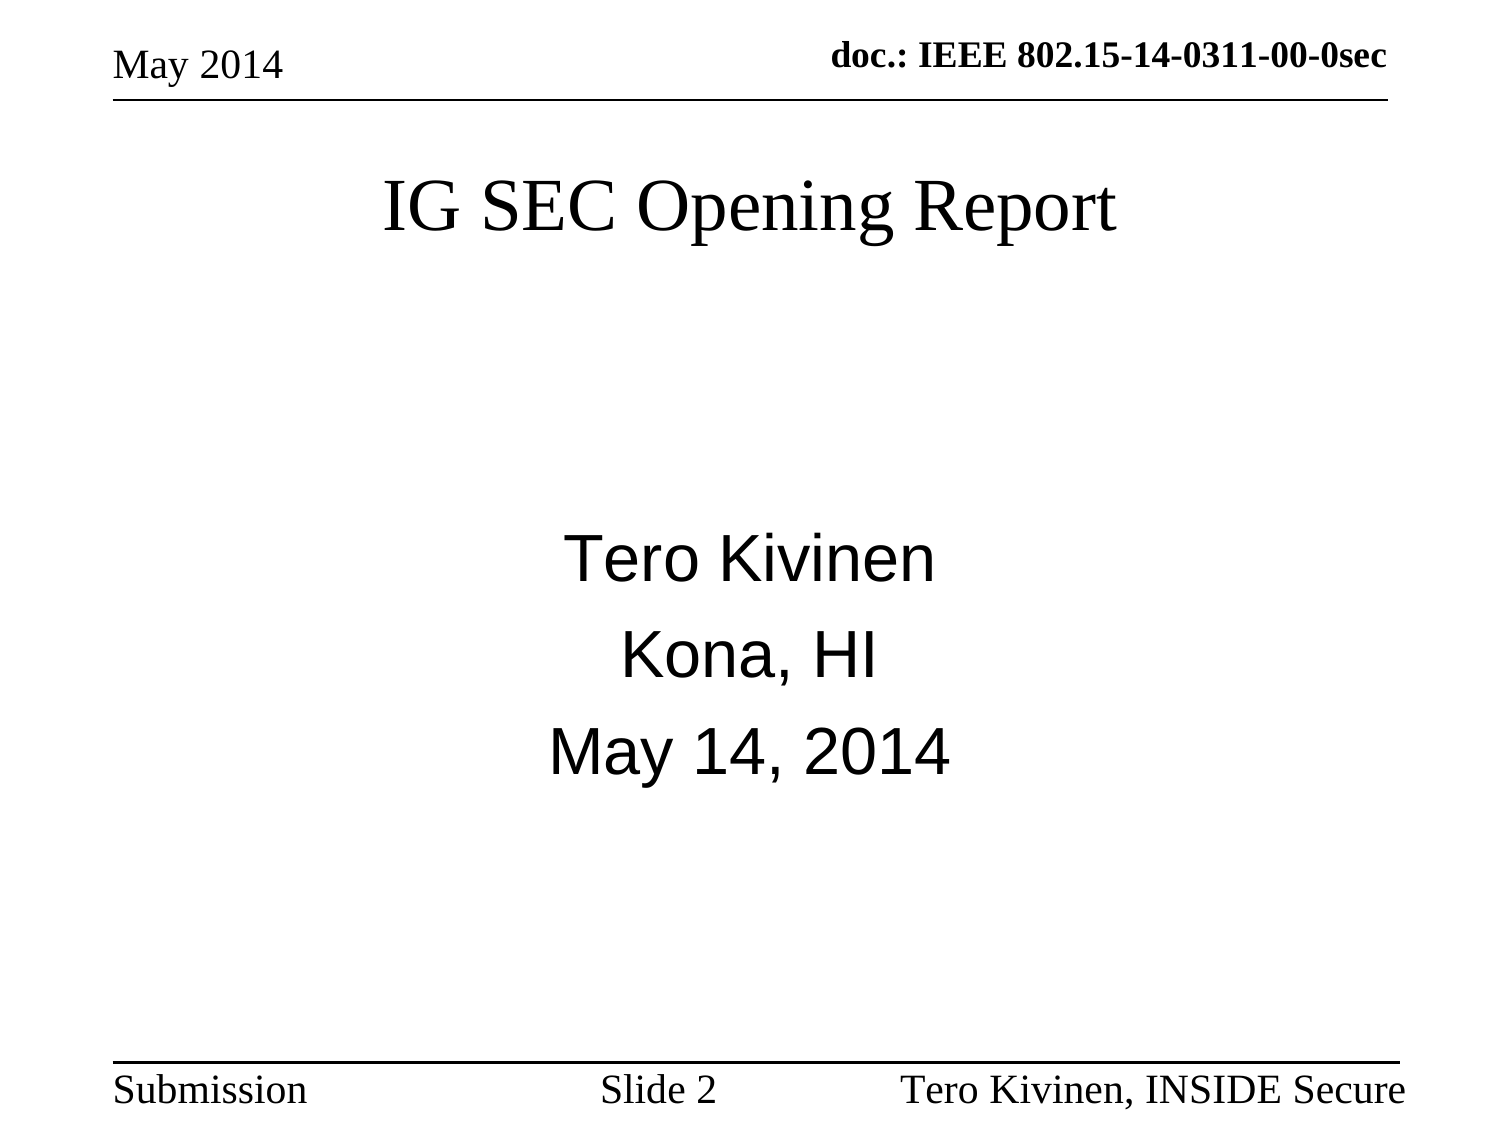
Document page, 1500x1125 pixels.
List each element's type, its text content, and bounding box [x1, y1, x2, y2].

title IG SEC Opening Report [112, 112, 1388, 288]
subtitle Tero Kivinen Kona, HI May 14, 2014 [112, 324, 1388, 978]
